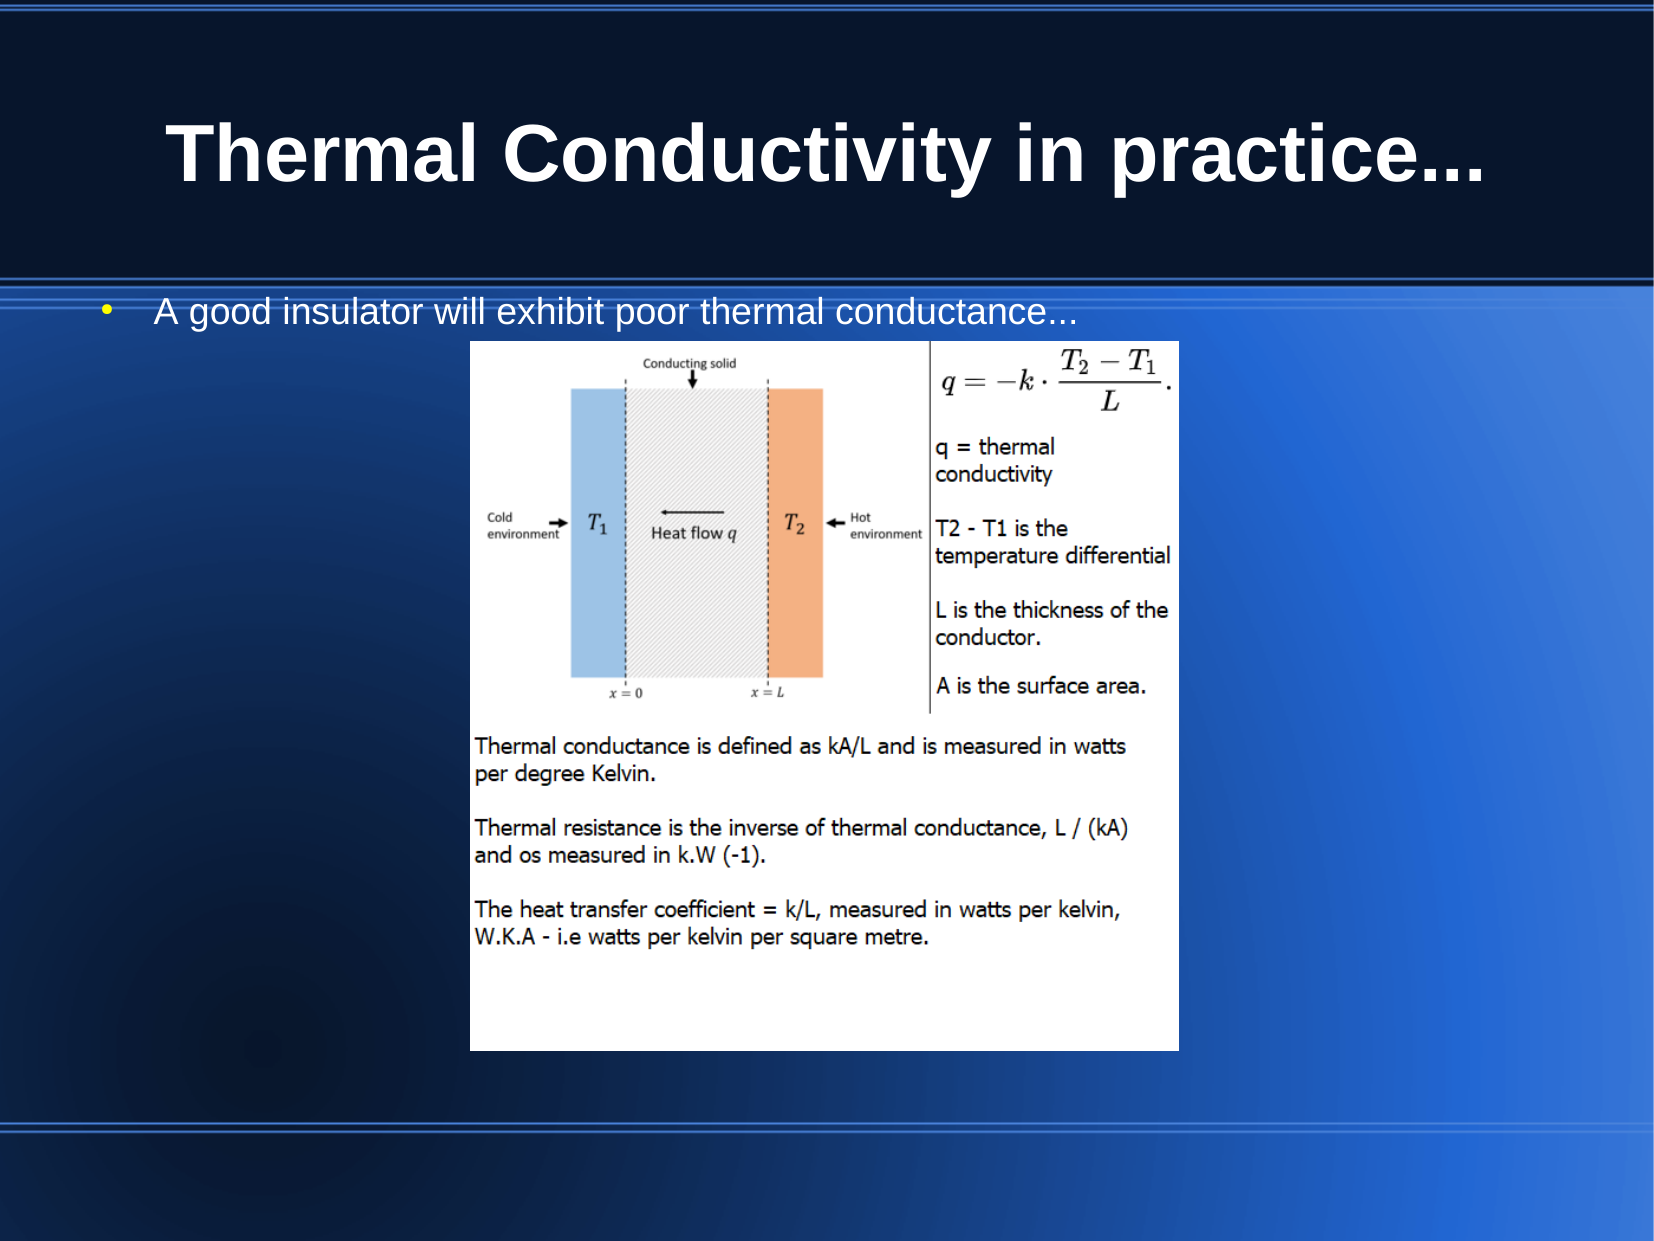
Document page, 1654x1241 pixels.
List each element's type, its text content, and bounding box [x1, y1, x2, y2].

list A good insulator will exhibit poor thermal conductance... [82, 290, 1571, 1109]
picture [0, 0, 1654, 1241]
title Thermal Conductivity in practice... [82, 49, 1571, 257]
